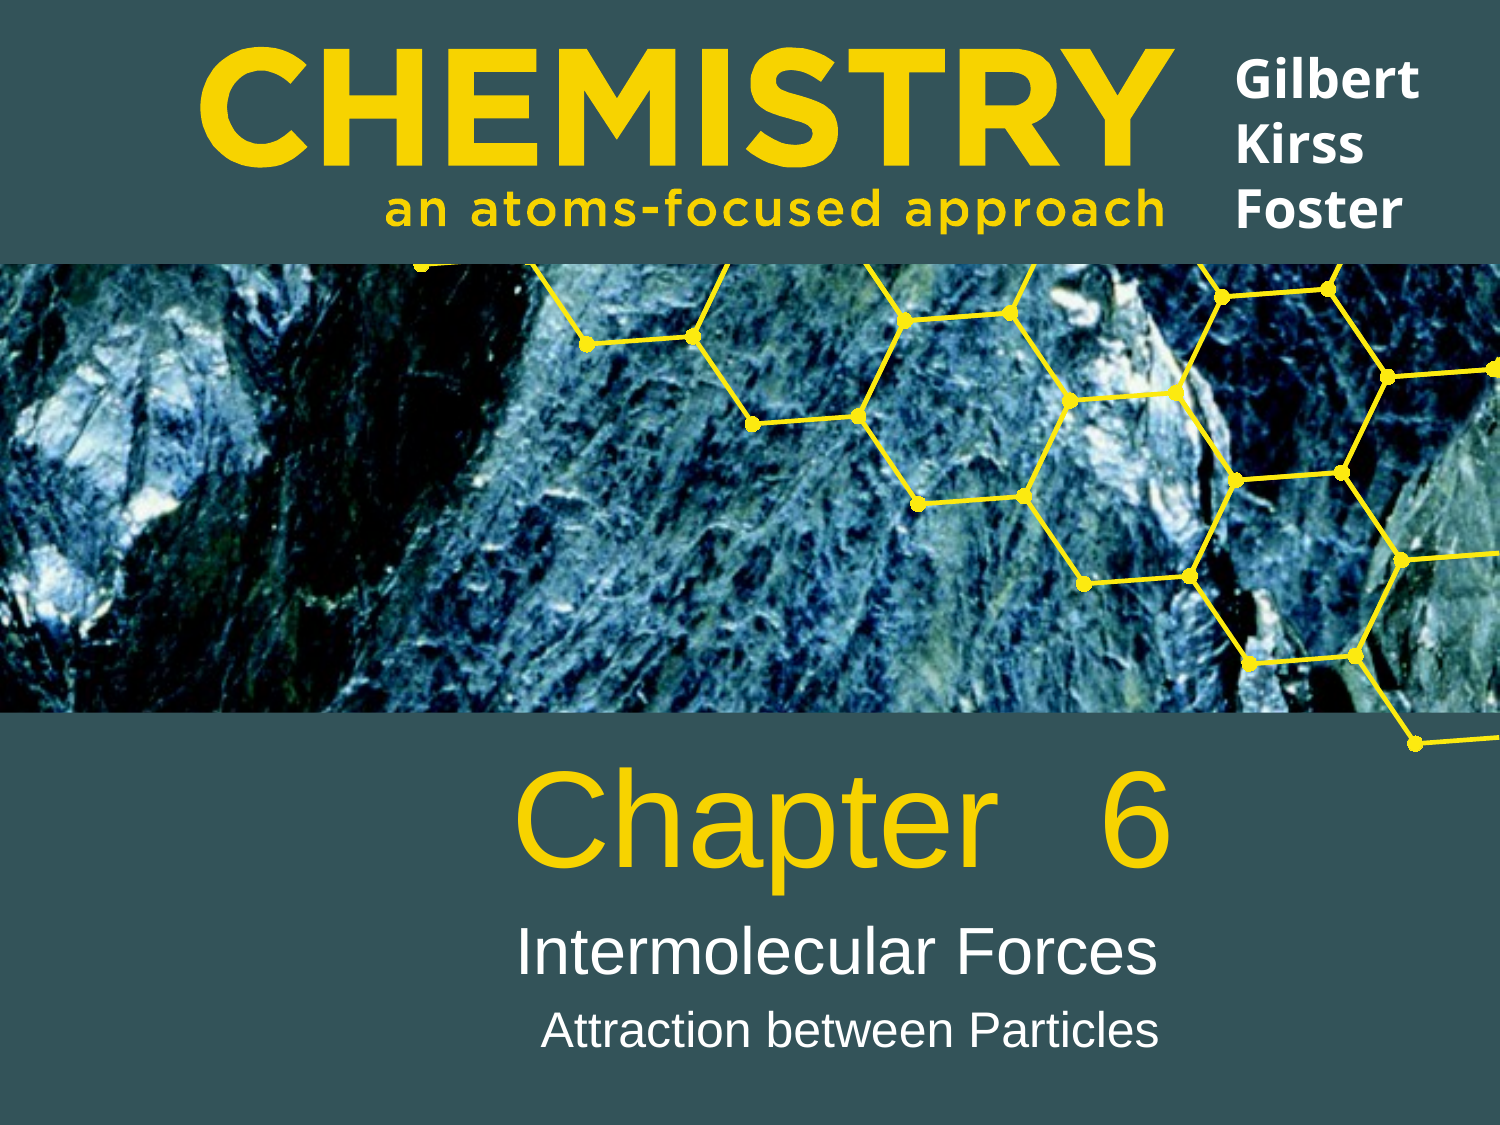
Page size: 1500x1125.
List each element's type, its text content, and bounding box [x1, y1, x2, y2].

picture [870, 264, 1031, 317]
picture [1030, 396, 1229, 580]
picture [1197, 476, 1395, 661]
picture [865, 316, 1064, 501]
subtitle Intermolecular Forces Attraction between Particles [125, 900, 1175, 1113]
picture [1362, 556, 1500, 712]
picture [1348, 373, 1500, 557]
picture [1017, 264, 1216, 397]
picture [0, 264, 1390, 712]
picture [699, 264, 898, 421]
title 6 [942, 725, 1175, 900]
picture [1183, 292, 1382, 477]
picture [1334, 264, 1500, 374]
picture [536, 264, 724, 341]
picture [1204, 264, 1336, 293]
